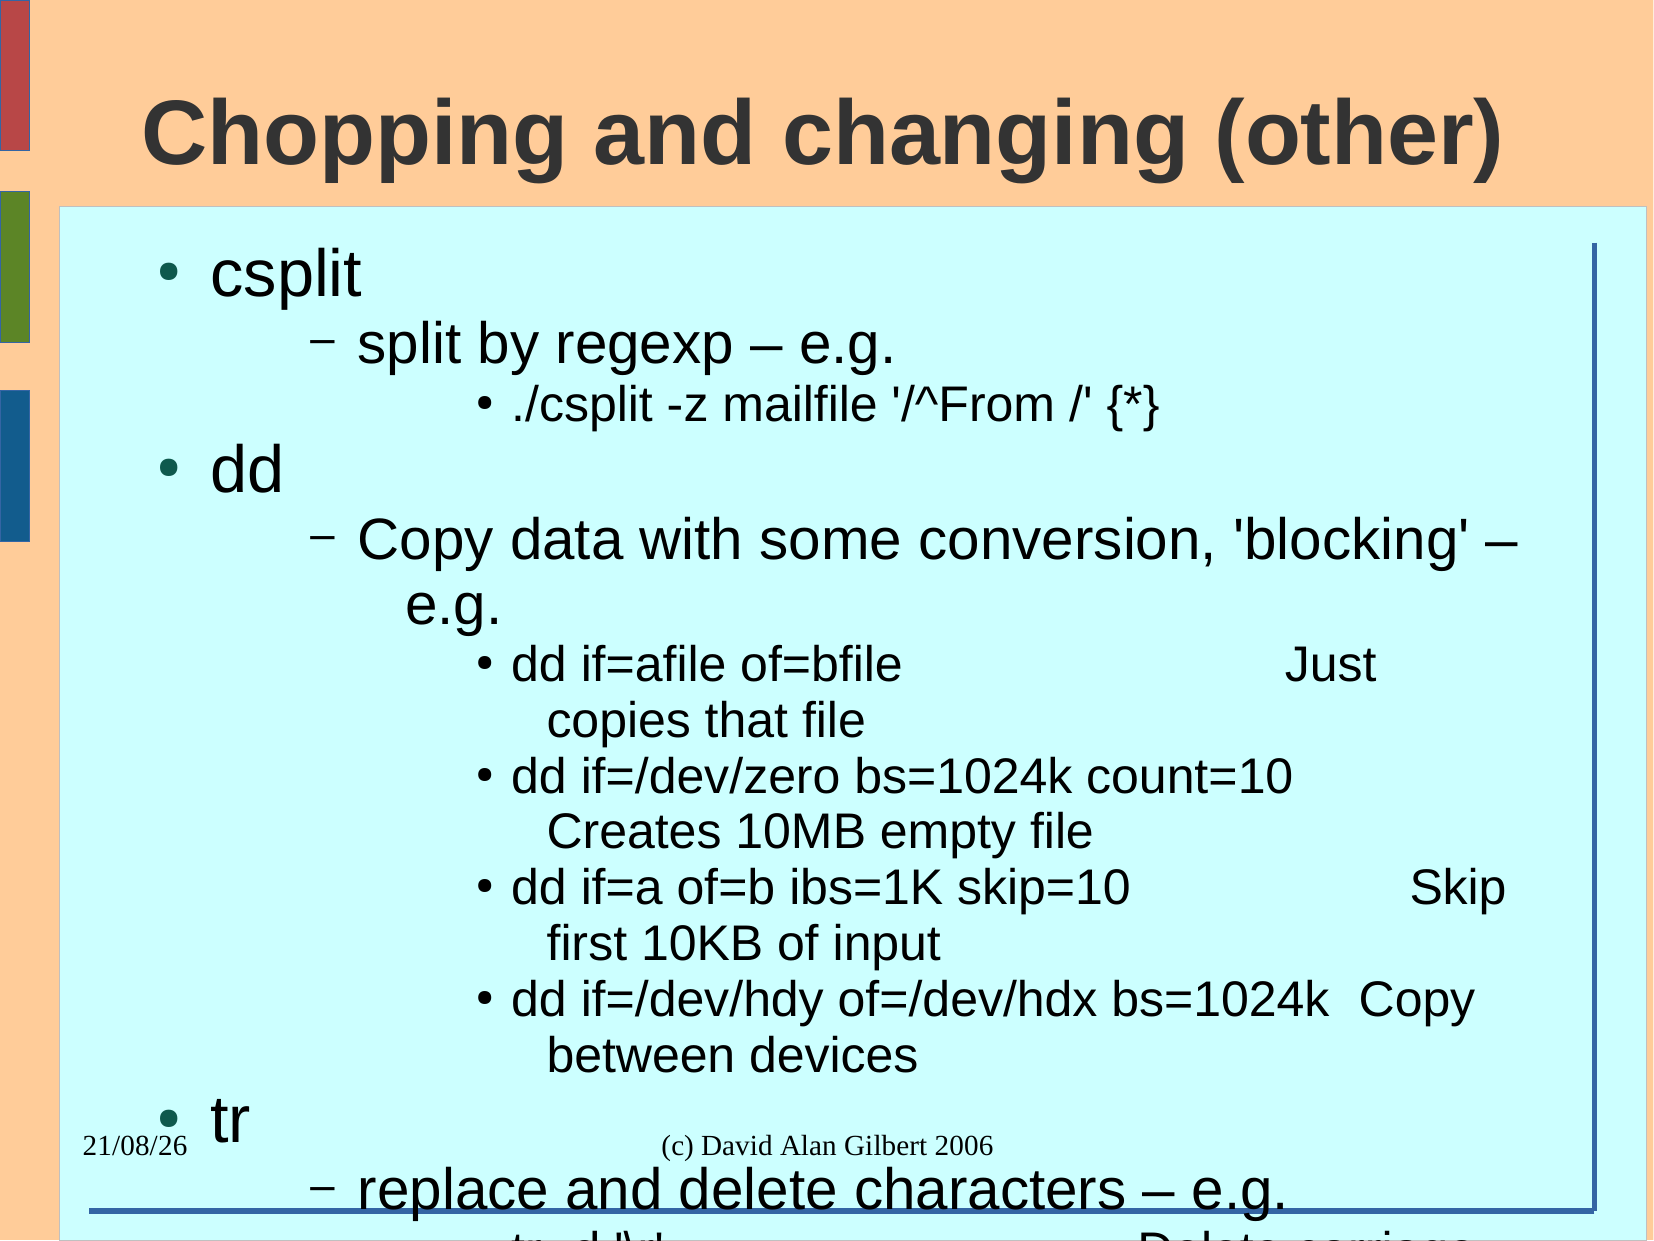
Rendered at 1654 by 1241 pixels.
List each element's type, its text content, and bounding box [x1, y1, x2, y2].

list csplit split by regexp – e.g. ./csplit -z mailfile '/^From /' {*} dd Copy data with some conversion, 'blocking' – e.g. dd if=afile of=bfile Just copies that file dd if=/dev/zero bs=1024k count=10 Creates 10MB empty file dd if=a of=b ibs=1K skip=10 Skip first 10KB of input dd if=/dev/hdy of=/dev/hdx bs=1024k Copy between devices tr replace and delete characters – e.g. tr -d '\r' Delete carriage returns tr ':' ',' Convert : separate to , separated [121, 236, 1534, 1140]
title Chopping and changing (other) [118, 29, 1531, 237]
